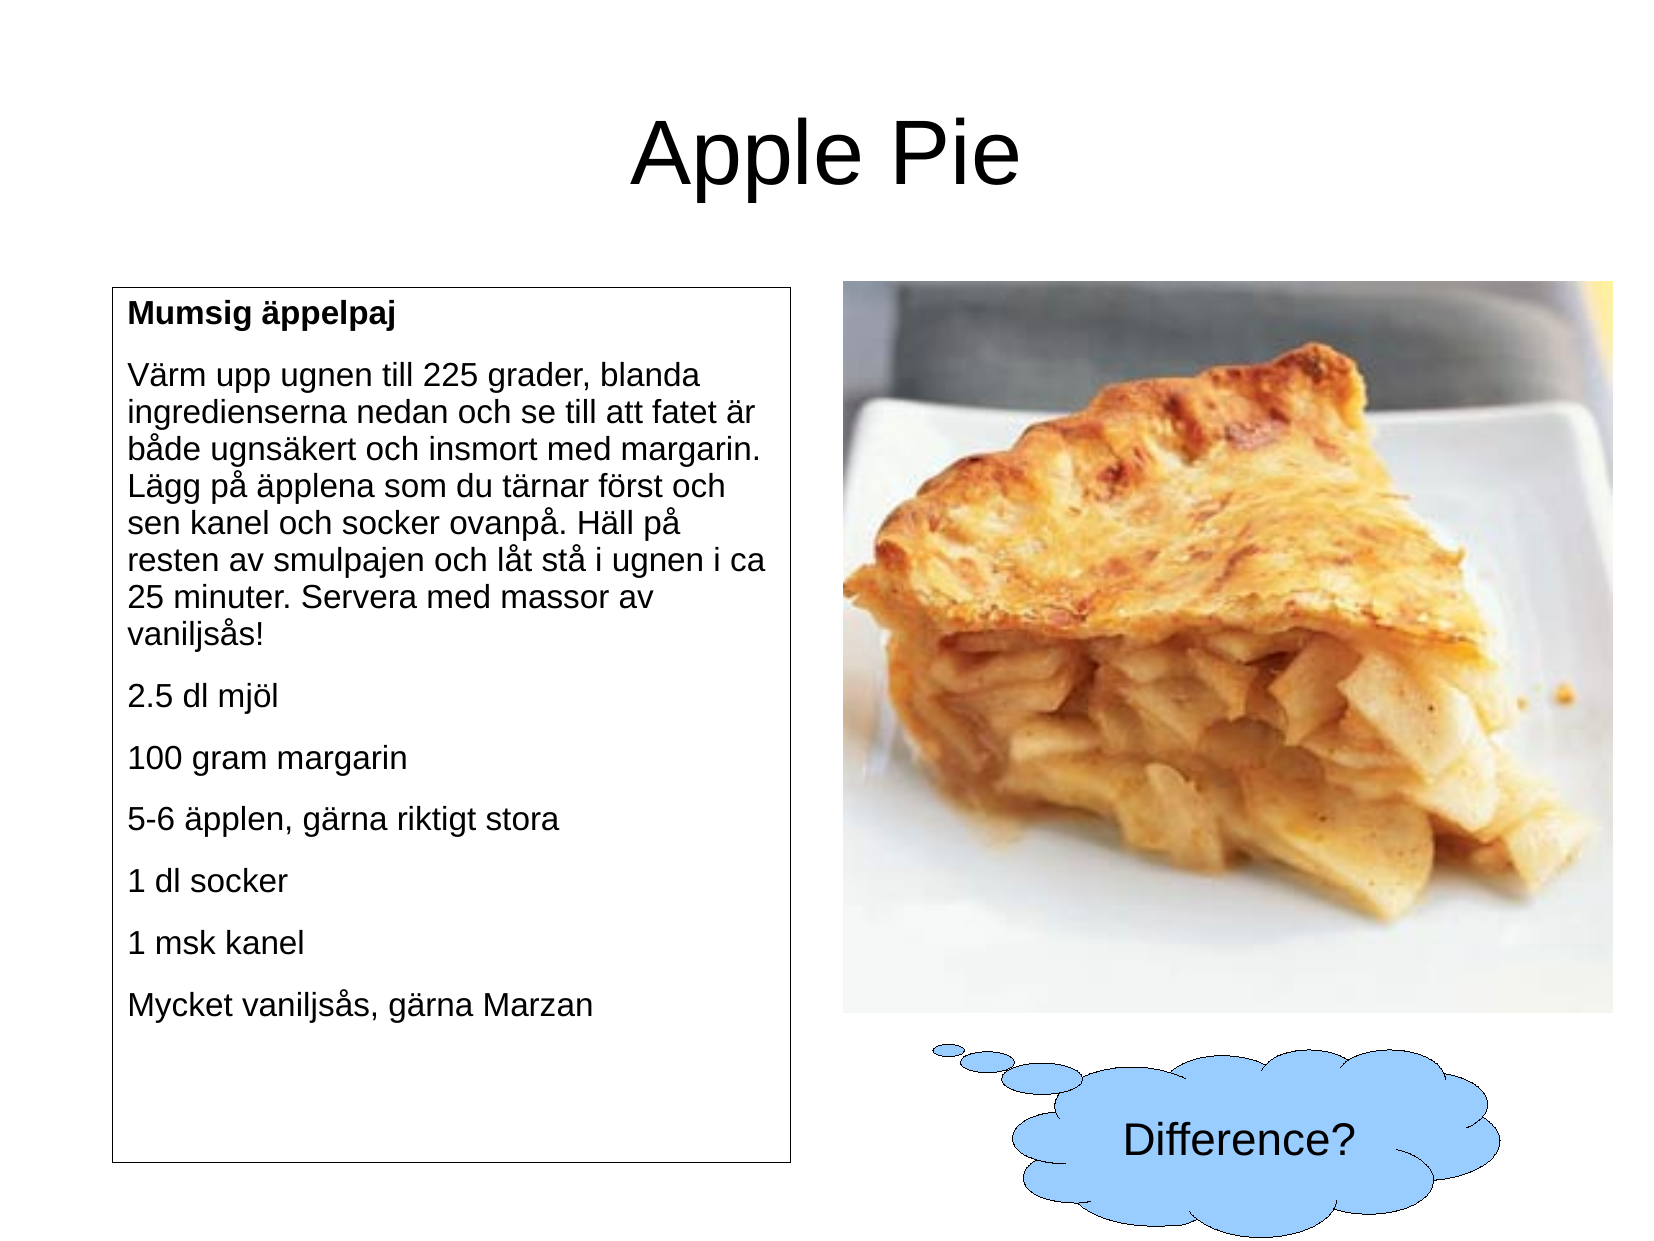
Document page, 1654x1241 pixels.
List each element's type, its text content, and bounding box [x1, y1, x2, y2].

text_box Mumsig äppelpaj Värm upp ugnen till 225 grader, blanda ingredienserna nedan och se till att fatet är både ugnsäkert och insmort med margarin. Lägg på äpplena som du tärnar först och sen kanel och socker ovanpå. Häll på resten av smulpajen och låt stå i ugnen i ca 25 minuter. Servera med massor av vaniljsås! 2.5 dl mjöl 100 gram margarin 5-6 äpplen, gärna riktigt stora 1 dl socker 1 msk kanel Mycket vaniljsås, gärna Marzan [112, 287, 791, 1163]
title Apple Pie [82, 56, 1571, 250]
text_box Difference? [960, 1049, 1501, 1238]
picture [843, 281, 1613, 1013]
text_box Difference? [932, 1044, 965, 1057]
